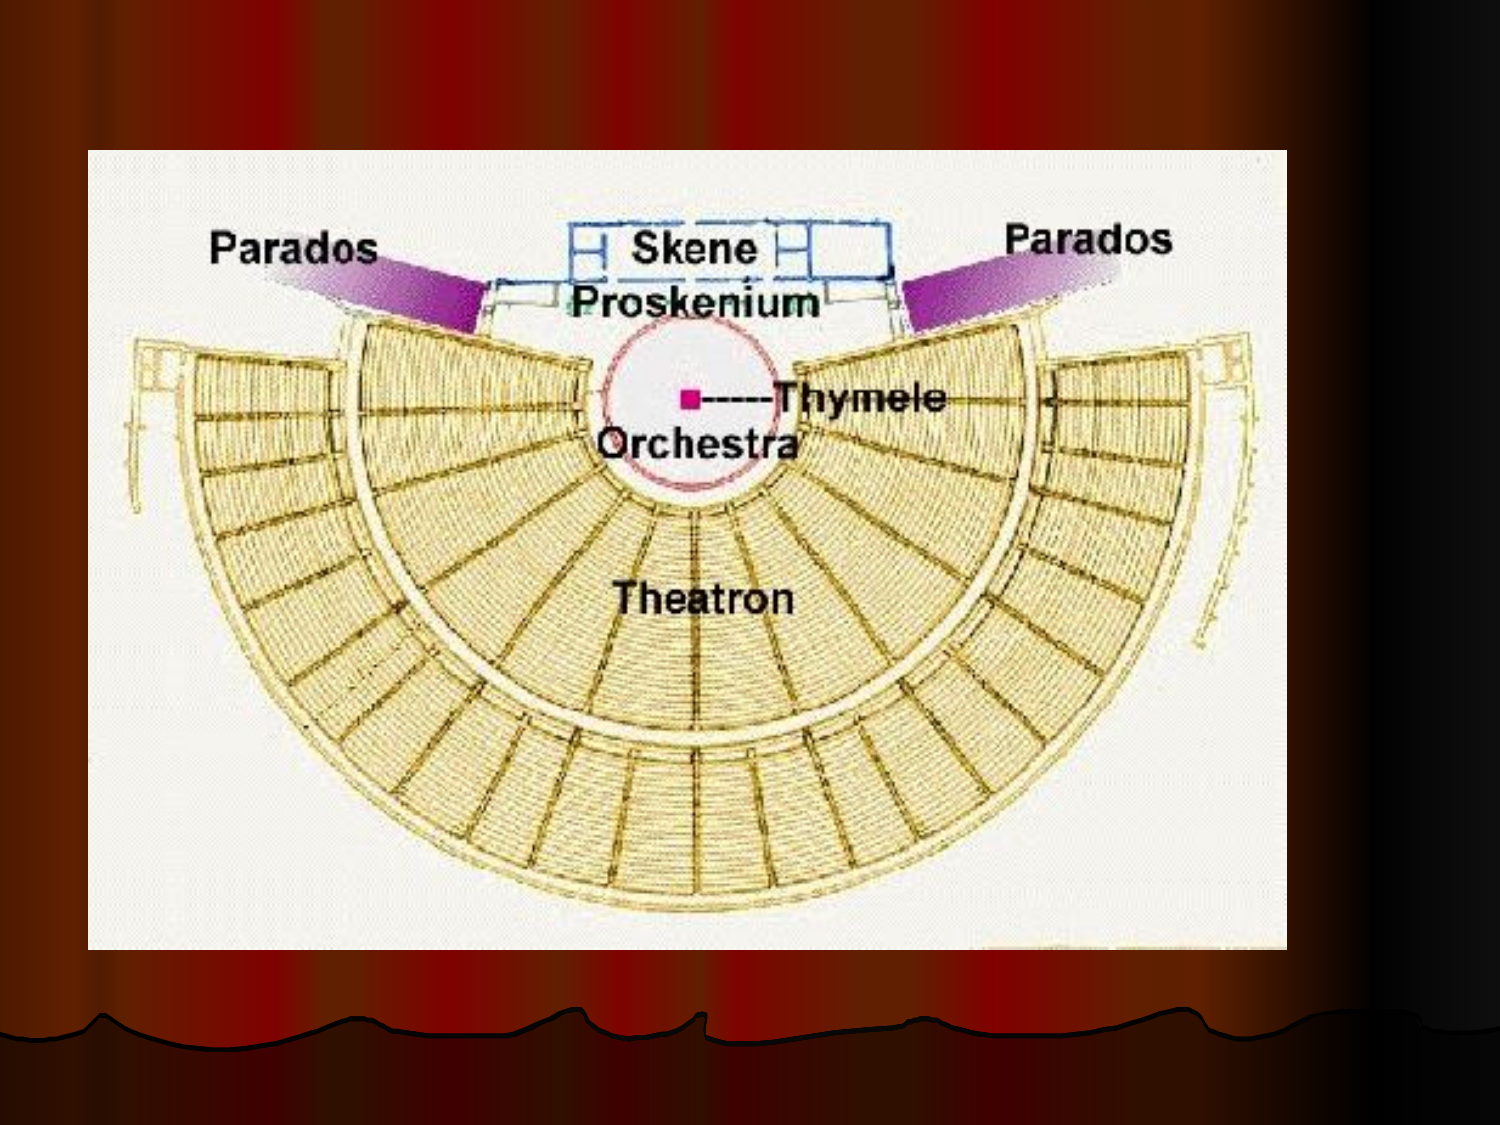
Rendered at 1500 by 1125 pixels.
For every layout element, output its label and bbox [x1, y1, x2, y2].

picture [75, 150, 1300, 950]
